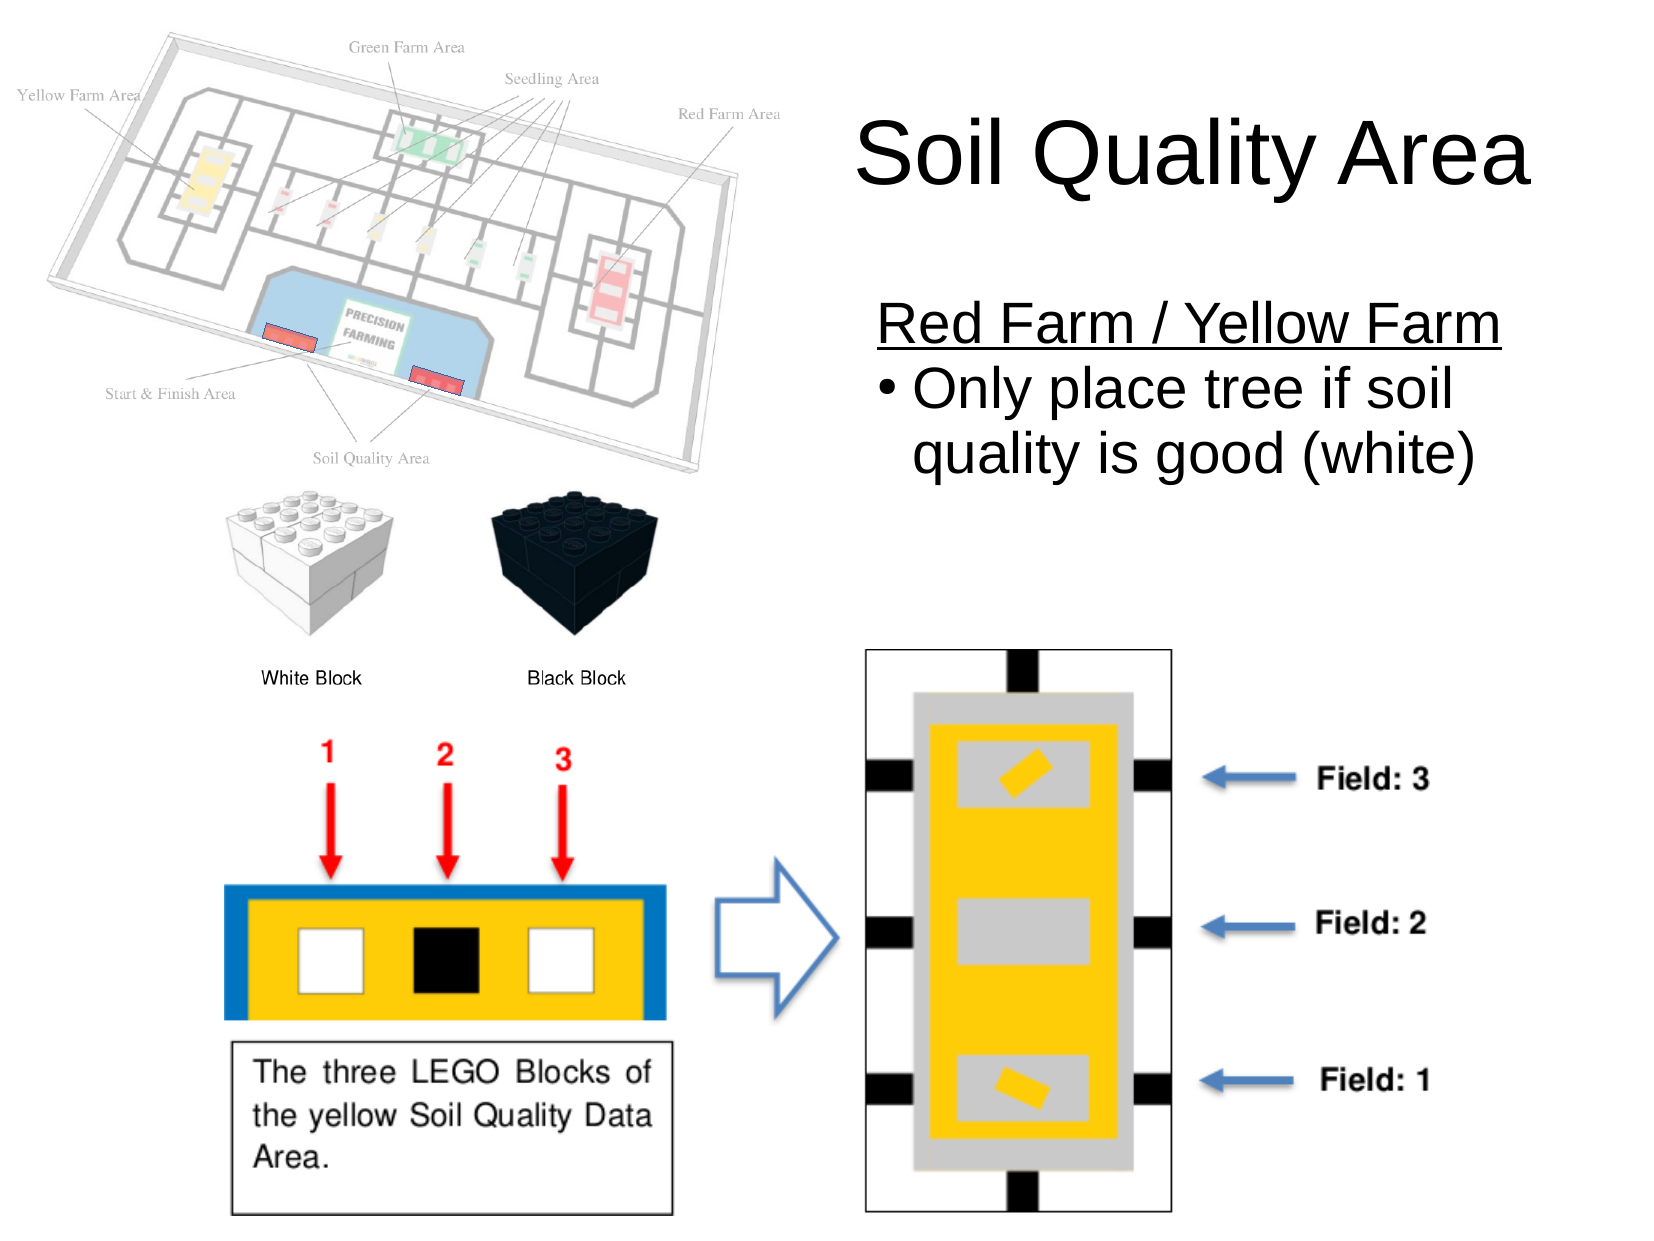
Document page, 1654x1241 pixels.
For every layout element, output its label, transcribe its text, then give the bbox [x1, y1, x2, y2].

picture [224, 488, 1430, 1216]
text_box [408, 365, 465, 396]
title Soil Quality Area [814, 49, 1571, 257]
text_box Red Farm / Yellow Farm Only place tree if soil quality is good (white) [862, 283, 1583, 494]
text_box [262, 322, 318, 353]
picture [17, 28, 781, 479]
